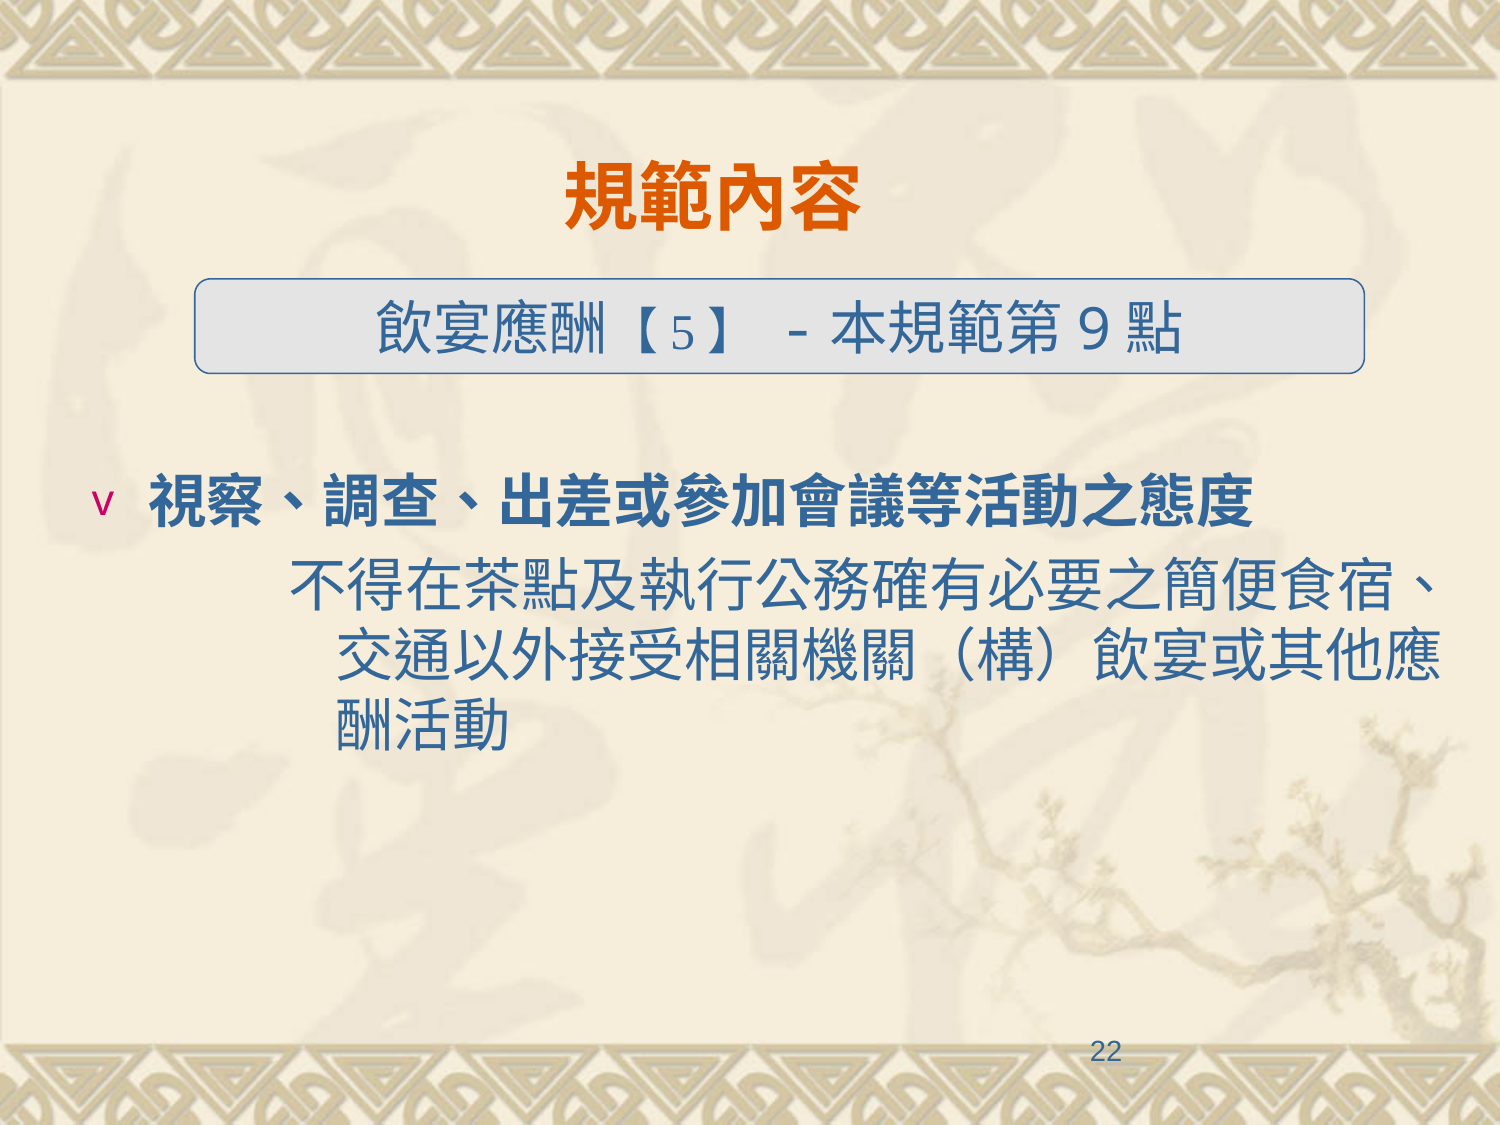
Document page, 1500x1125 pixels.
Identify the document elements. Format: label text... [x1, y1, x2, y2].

list 視察、調查、出差或參加會議等活動之態度 不得在茶點及執行公務確有必要之簡便食宿、交通以外接受相關機關（構）飲宴或其他應酬活動 [76, 456, 1459, 1028]
text_box 飲宴應酬【5】 -本規範第9點 [194, 278, 1365, 374]
title 規範內容 [525, 137, 901, 252]
text_box [1074, 1028, 1451, 1103]
